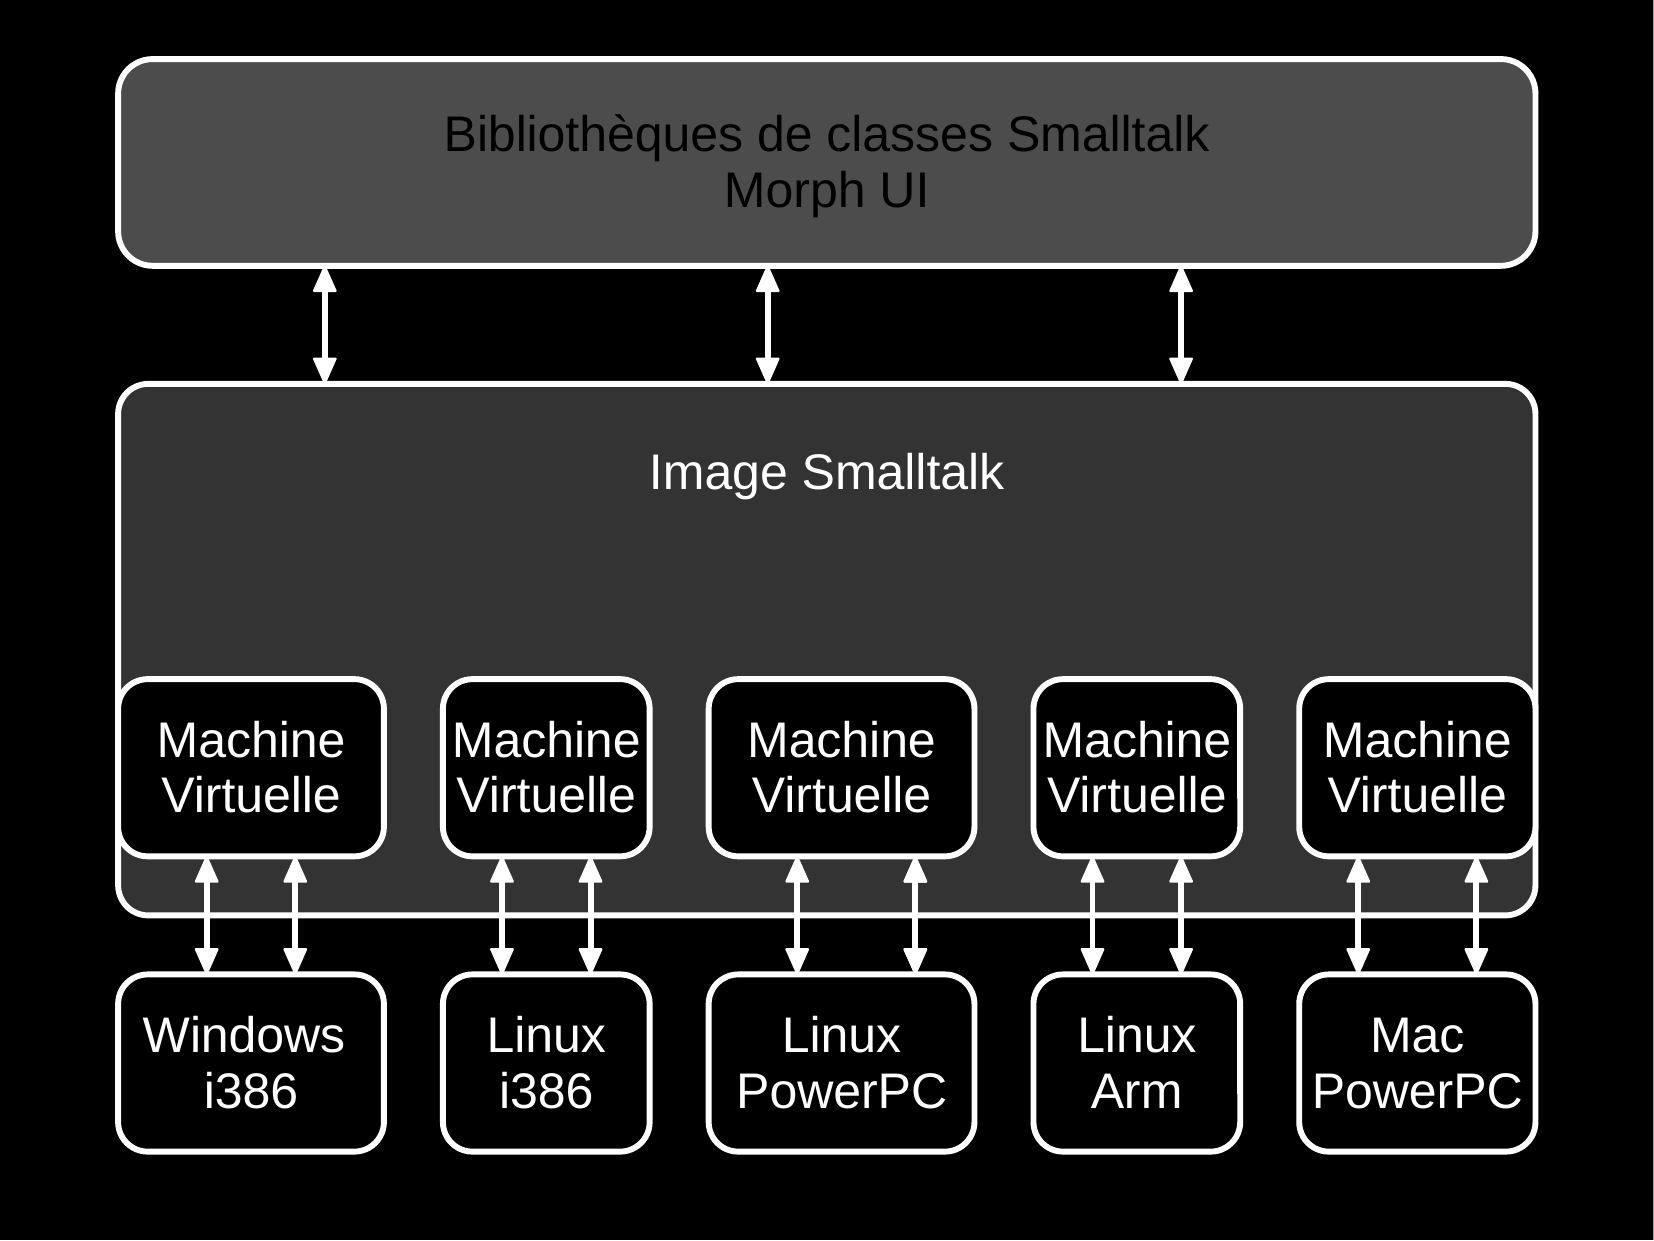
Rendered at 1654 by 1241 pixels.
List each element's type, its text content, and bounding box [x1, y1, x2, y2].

text_box Linux Arm [1033, 974, 1241, 1152]
text_box [504, 857, 588, 916]
text_box Linux i386 [442, 974, 650, 1152]
text_box Image Smalltalk [118, 383, 1536, 562]
text_box Linux PowerPC [708, 974, 975, 1152]
text_box Machine Virtuelle [1033, 679, 1241, 857]
text_box Windows i386 [118, 974, 384, 1152]
text_box [118, 834, 205, 916]
text_box Machine Virtuelle [118, 679, 384, 857]
text_box [1095, 857, 1179, 916]
text_box Bibliothèques de classes Smalltalk Morph UI [118, 59, 1536, 266]
text_box [209, 857, 293, 916]
text_box Machine Virtuelle [708, 679, 975, 857]
text_box [1478, 832, 1536, 916]
text_box [799, 857, 913, 916]
text_box Machine Virtuelle [442, 679, 650, 857]
text_box Mac PowerPC [1299, 974, 1536, 1152]
text_box [1360, 857, 1474, 916]
text_box [118, 537, 1536, 916]
text_box Machine Virtuelle [1299, 679, 1536, 857]
